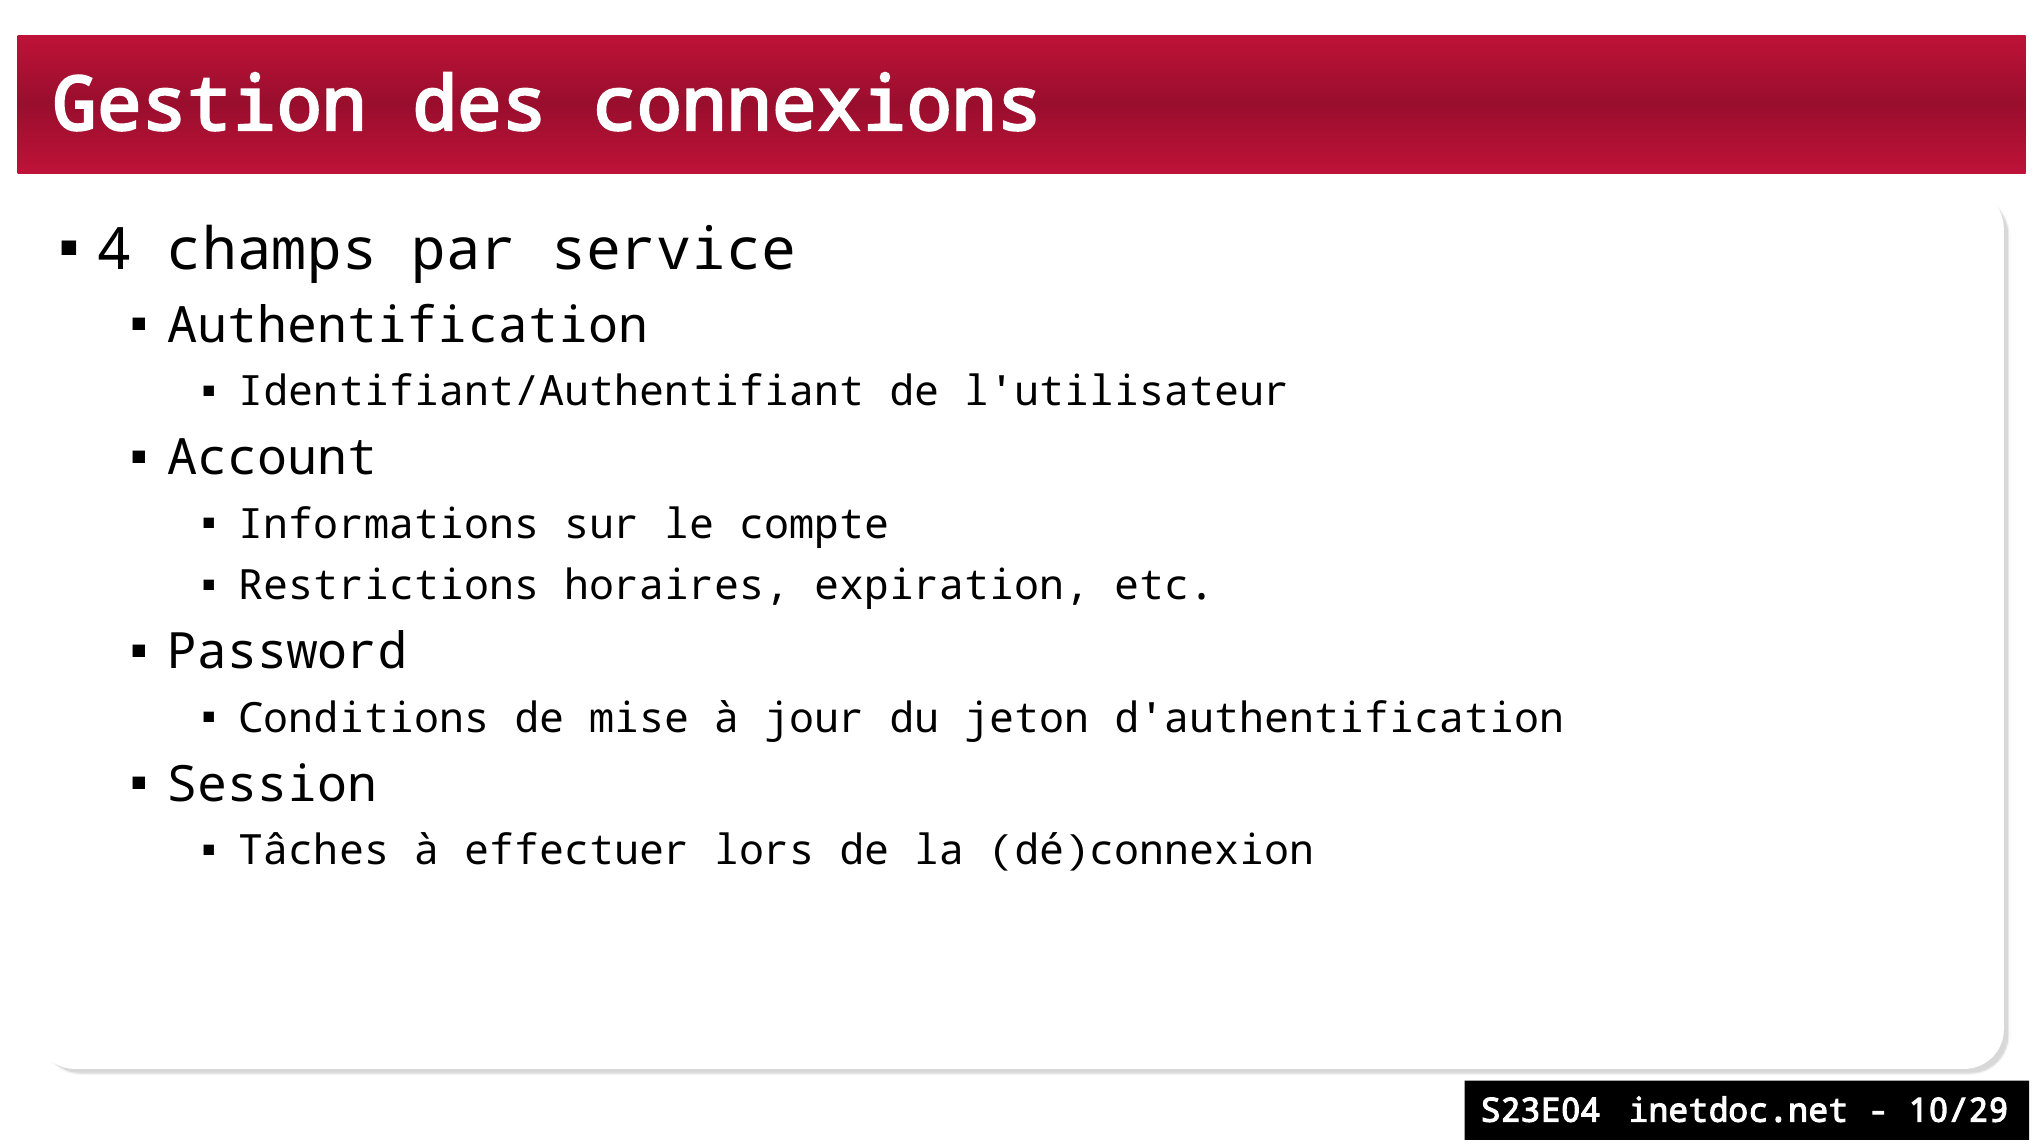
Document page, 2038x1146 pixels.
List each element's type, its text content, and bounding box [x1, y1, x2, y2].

text_box 4 champs par service Authentification Identifiant/Authentifiant de l'utilisateur Account Informations sur le compte Restrictions horaires, expiration, etc. Password Conditions de mise à jour du jeton d'authentification Session Tâches à effectuer lors de la (dé)connexion [35, 188, 2004, 1069]
text_box S23E04 inetdoc.net - <numéro>/29 [1464, 1080, 2030, 1140]
text_box Gestion des connexions [17, 35, 2026, 174]
